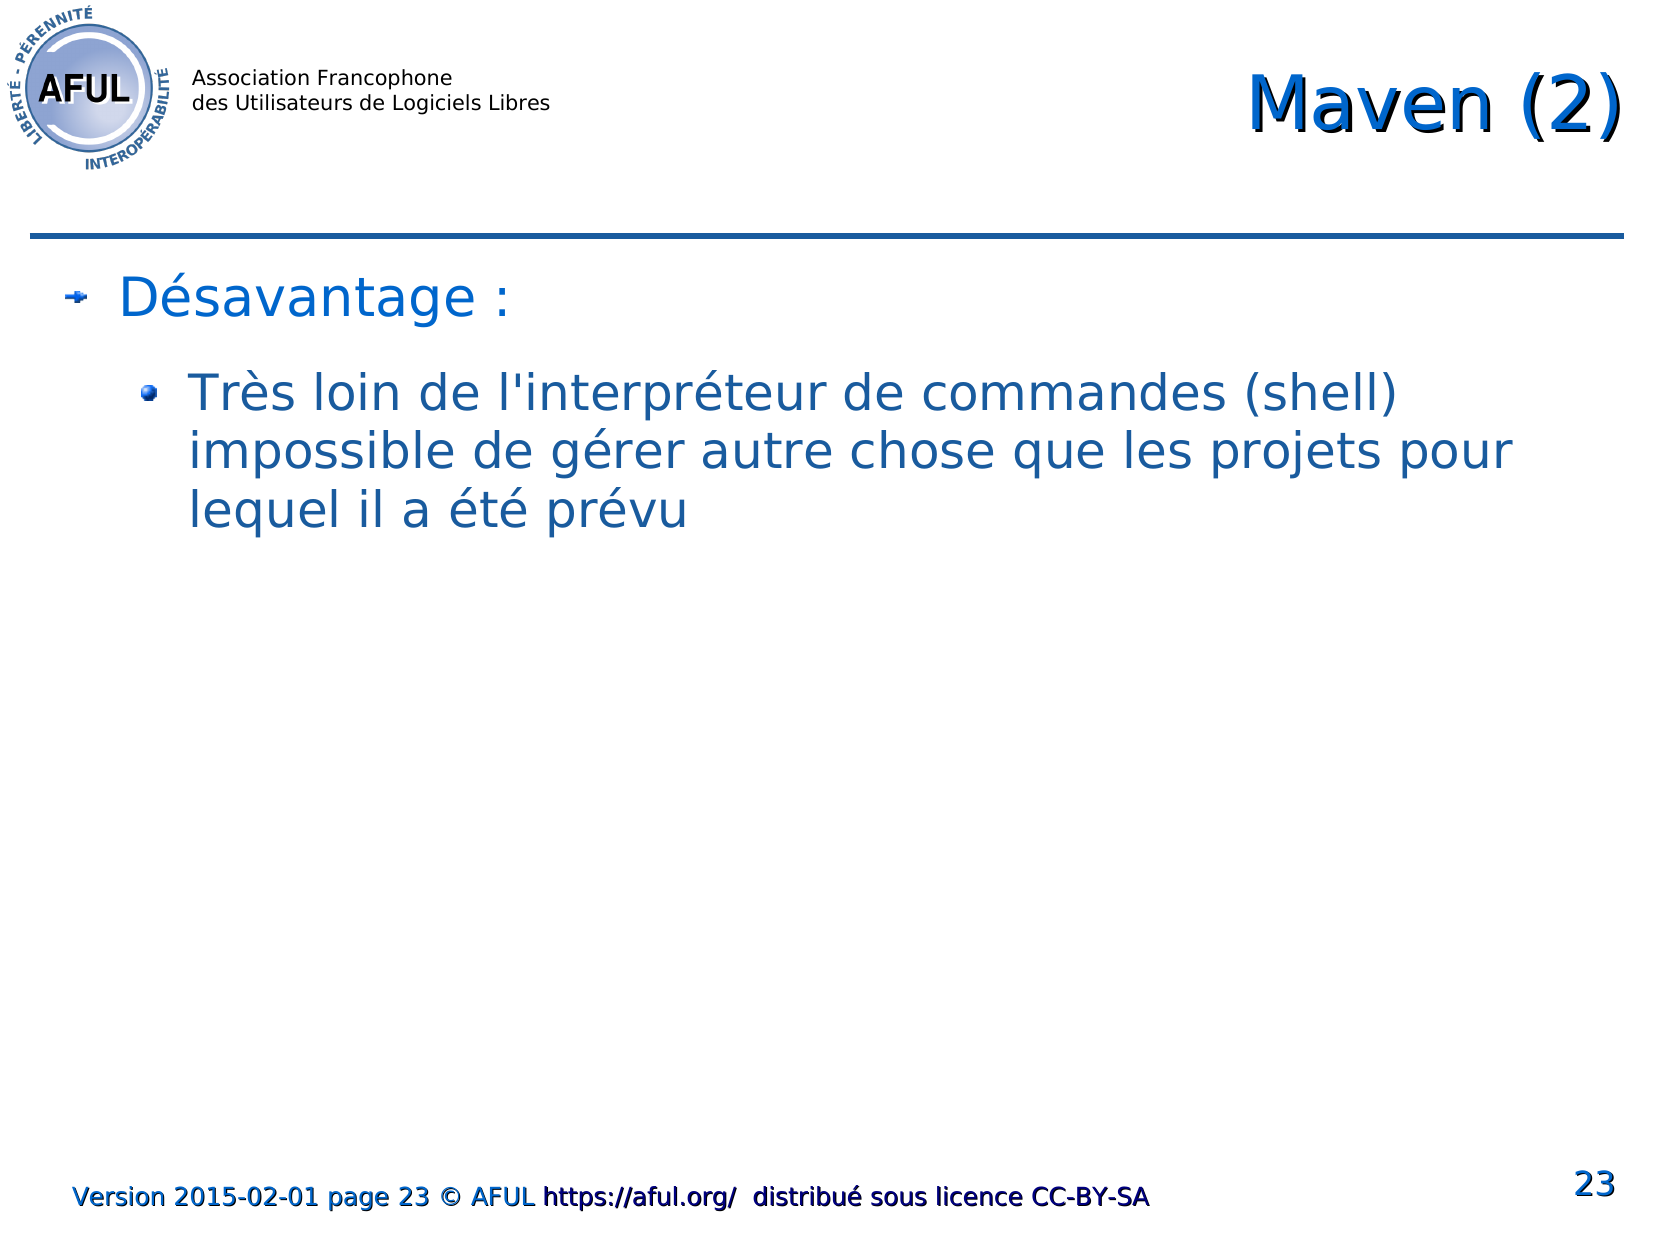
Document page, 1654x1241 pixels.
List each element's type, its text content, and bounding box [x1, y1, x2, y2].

title Maven (2) [501, 0, 1625, 207]
list Désavantage : Très loin de l'interpréteur de commandes (shell) impossible de gérer autre chose que les projets pour lequel il a été prévu [47, 265, 1595, 1196]
picture [0, 0, 178, 178]
